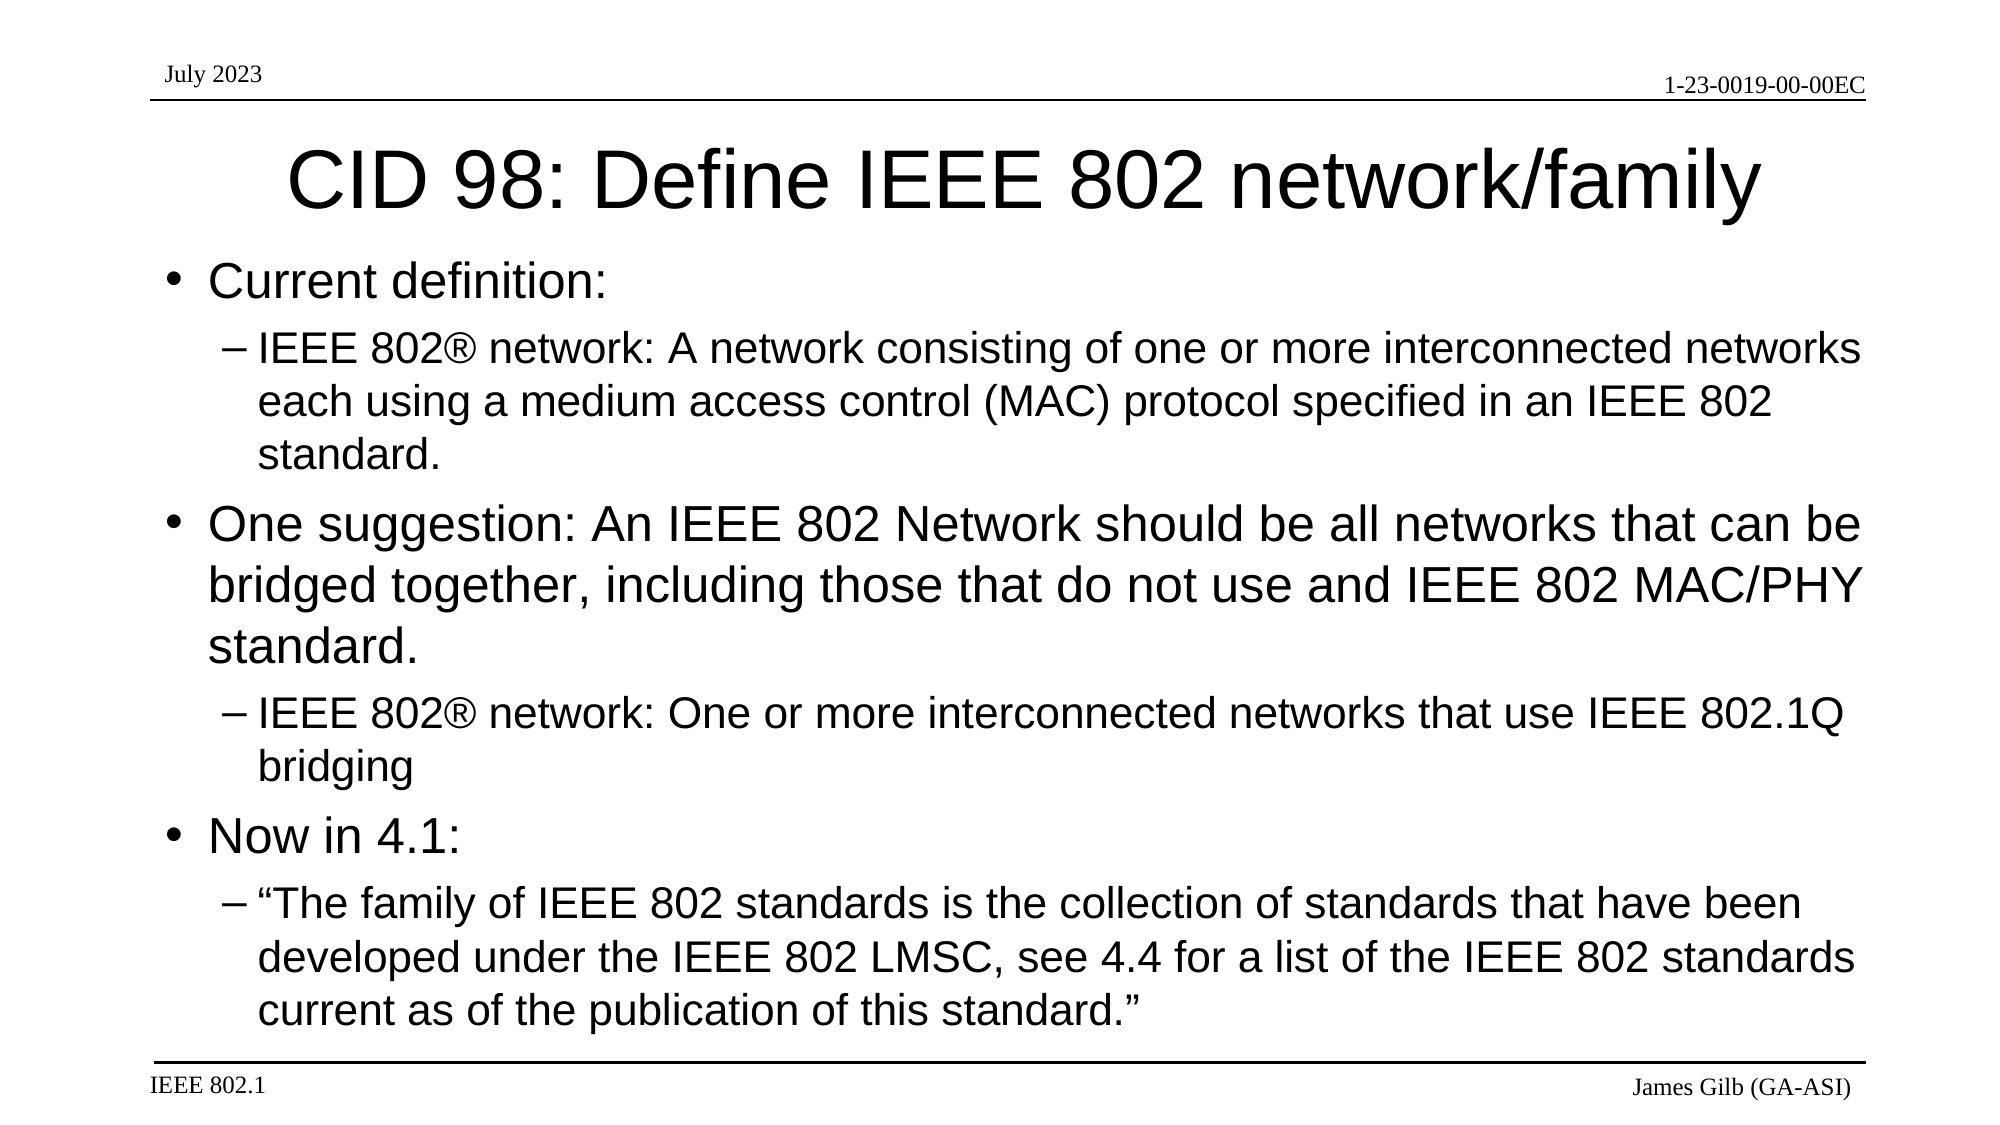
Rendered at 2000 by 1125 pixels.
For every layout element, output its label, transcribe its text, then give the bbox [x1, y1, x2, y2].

title CID 98: Define IEEE 802 network/family [149, 112, 1900, 238]
list Current definition: IEEE 802® network: A network consisting of one or more interconnected networks each using a medium access control (MAC) protocol specified in an IEEE 802 standard. One suggestion: An IEEE 802 Network should be all networks that can be bridged together, including those that do not use and IEEE 802 MAC/PHY standard. IEEE 802® network: One or more interconnected networks that use IEEE 802.1Q bridging Now in 4.1: “The family of IEEE 802 standards is the collection of standards that have been developed under the IEEE 802 LMSC, see 4.4 for a list of the IEEE 802 standards current as of the publication of this standard.” [150, 239, 1900, 1051]
